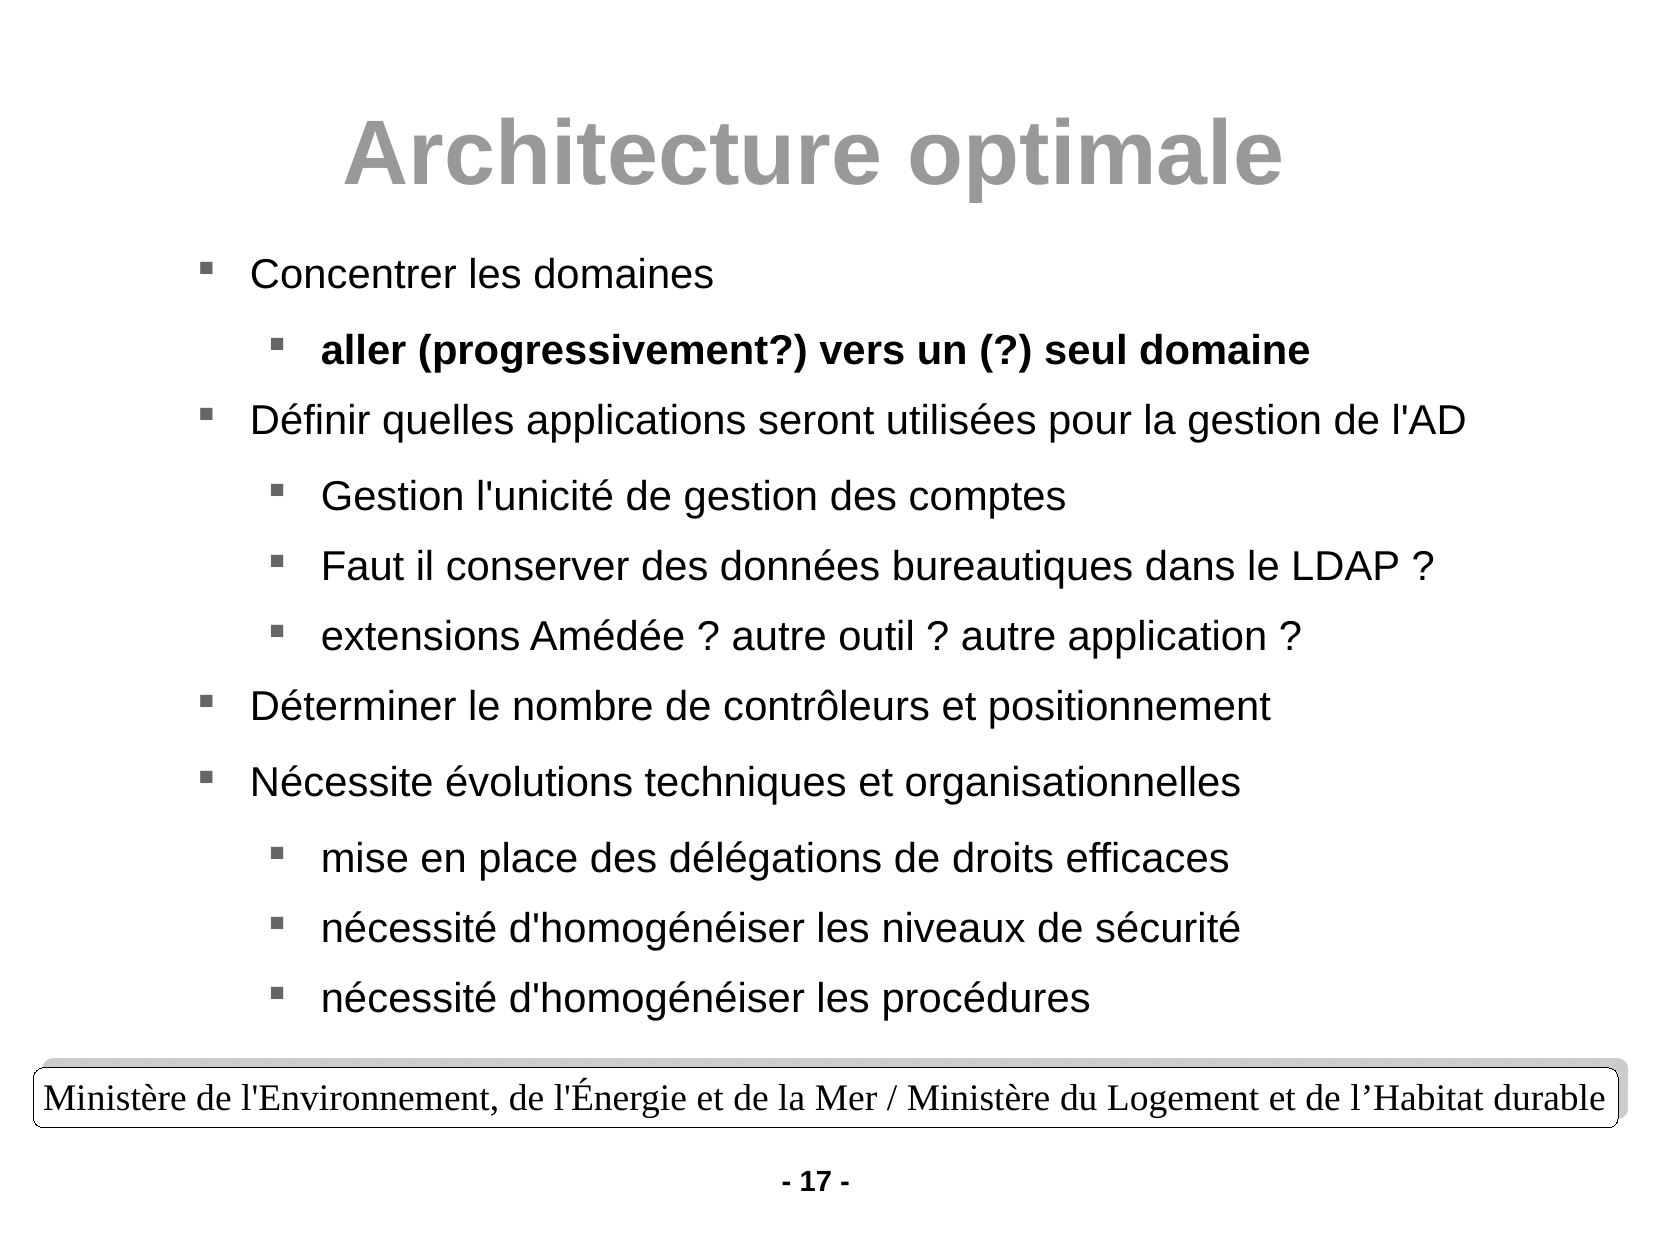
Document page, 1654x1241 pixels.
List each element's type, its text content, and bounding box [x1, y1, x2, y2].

list Concentrer les domaines aller (progressivement?) vers un (?) seul domaine Définir quelles applications seront utilisées pour la gestion de l'AD Gestion l'unicité de gestion des comptes Faut il conserver des données bureautiques dans le LDAP ? extensions Amédée ? autre outil ? autre application ? Déterminer le nombre de contrôleurs et positionnement Nécessite évolutions techniques et organisationnelles mise en place des délégations de droits efficaces nécessité d'homogénéiser les niveaux de sécurité nécessité d'homogénéiser les procédures [179, 250, 1509, 1028]
title Architecture optimale [82, 49, 1571, 257]
